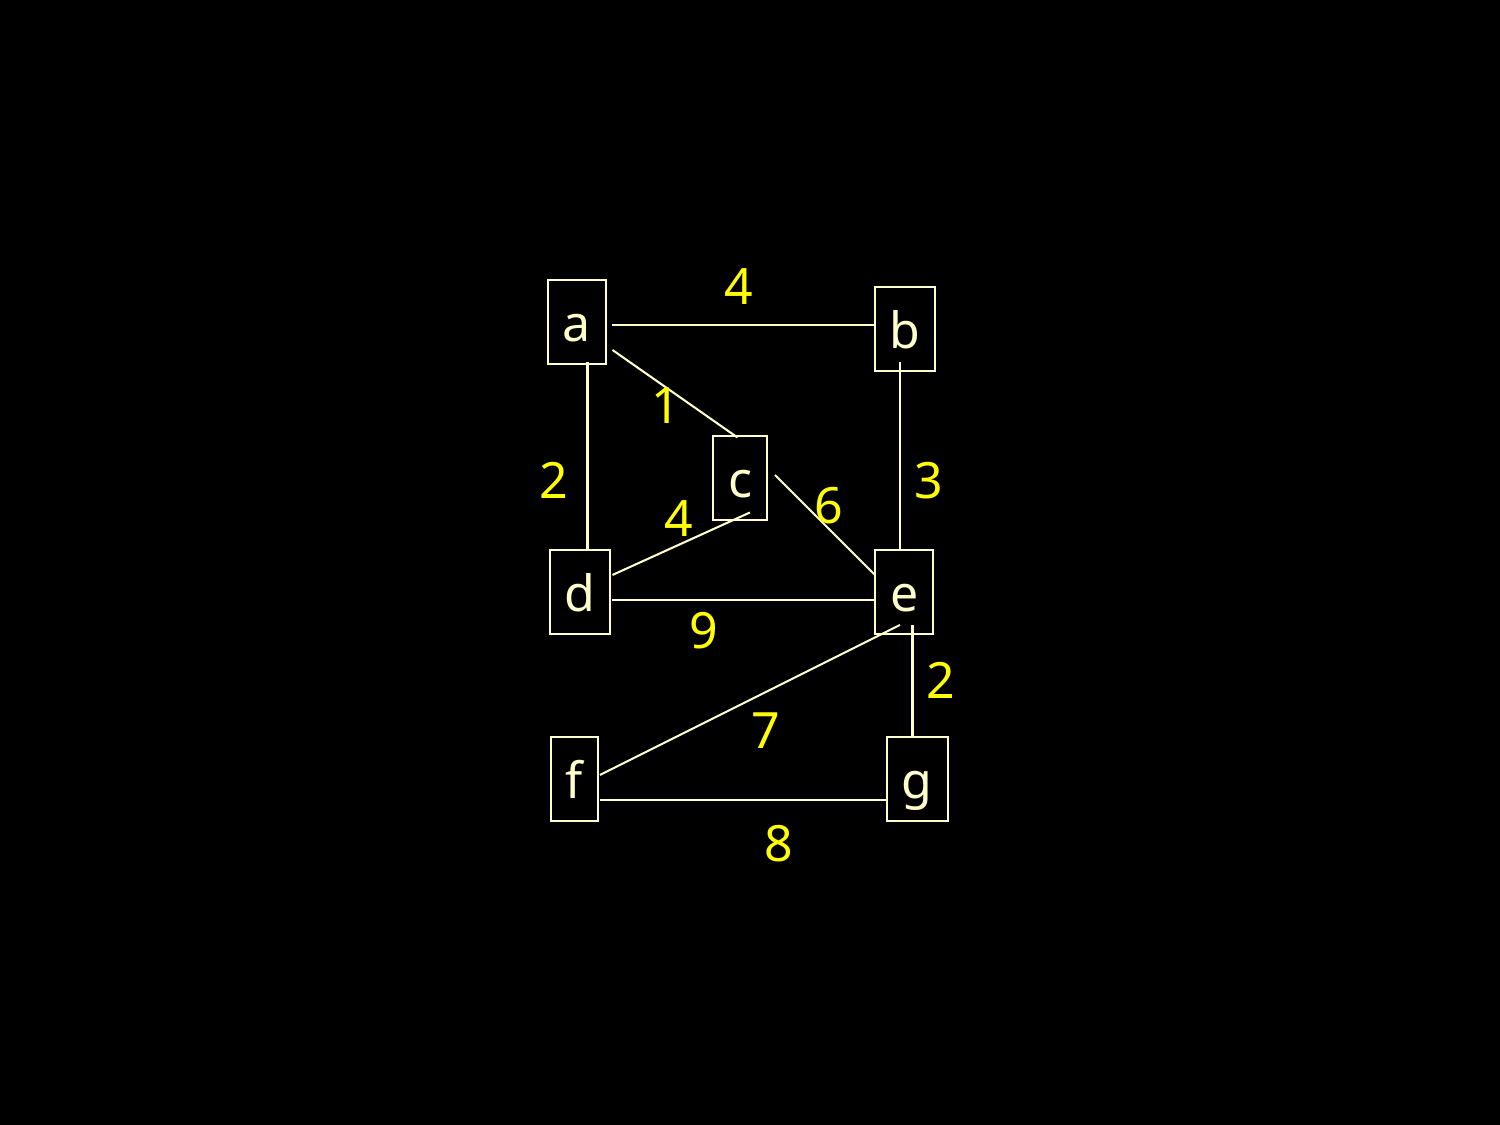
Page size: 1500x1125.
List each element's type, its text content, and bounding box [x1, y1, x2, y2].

text_box 8 [749, 799, 808, 884]
text_box 1 [637, 362, 696, 447]
text_box g [887, 737, 948, 822]
text_box 4 [649, 474, 708, 559]
text_box 6 [799, 462, 858, 547]
text_box 2 [524, 437, 583, 522]
text_box 7 [737, 687, 796, 772]
text_box a [547, 280, 606, 365]
text_box e [875, 549, 934, 634]
text_box d [549, 549, 611, 634]
text_box 2 [912, 637, 971, 722]
text_box 4 [709, 242, 768, 327]
text_box 3 [899, 437, 958, 522]
text_box b [874, 287, 936, 372]
text_box 9 [674, 587, 733, 672]
text_box f [550, 737, 598, 822]
text_box c [713, 436, 768, 521]
